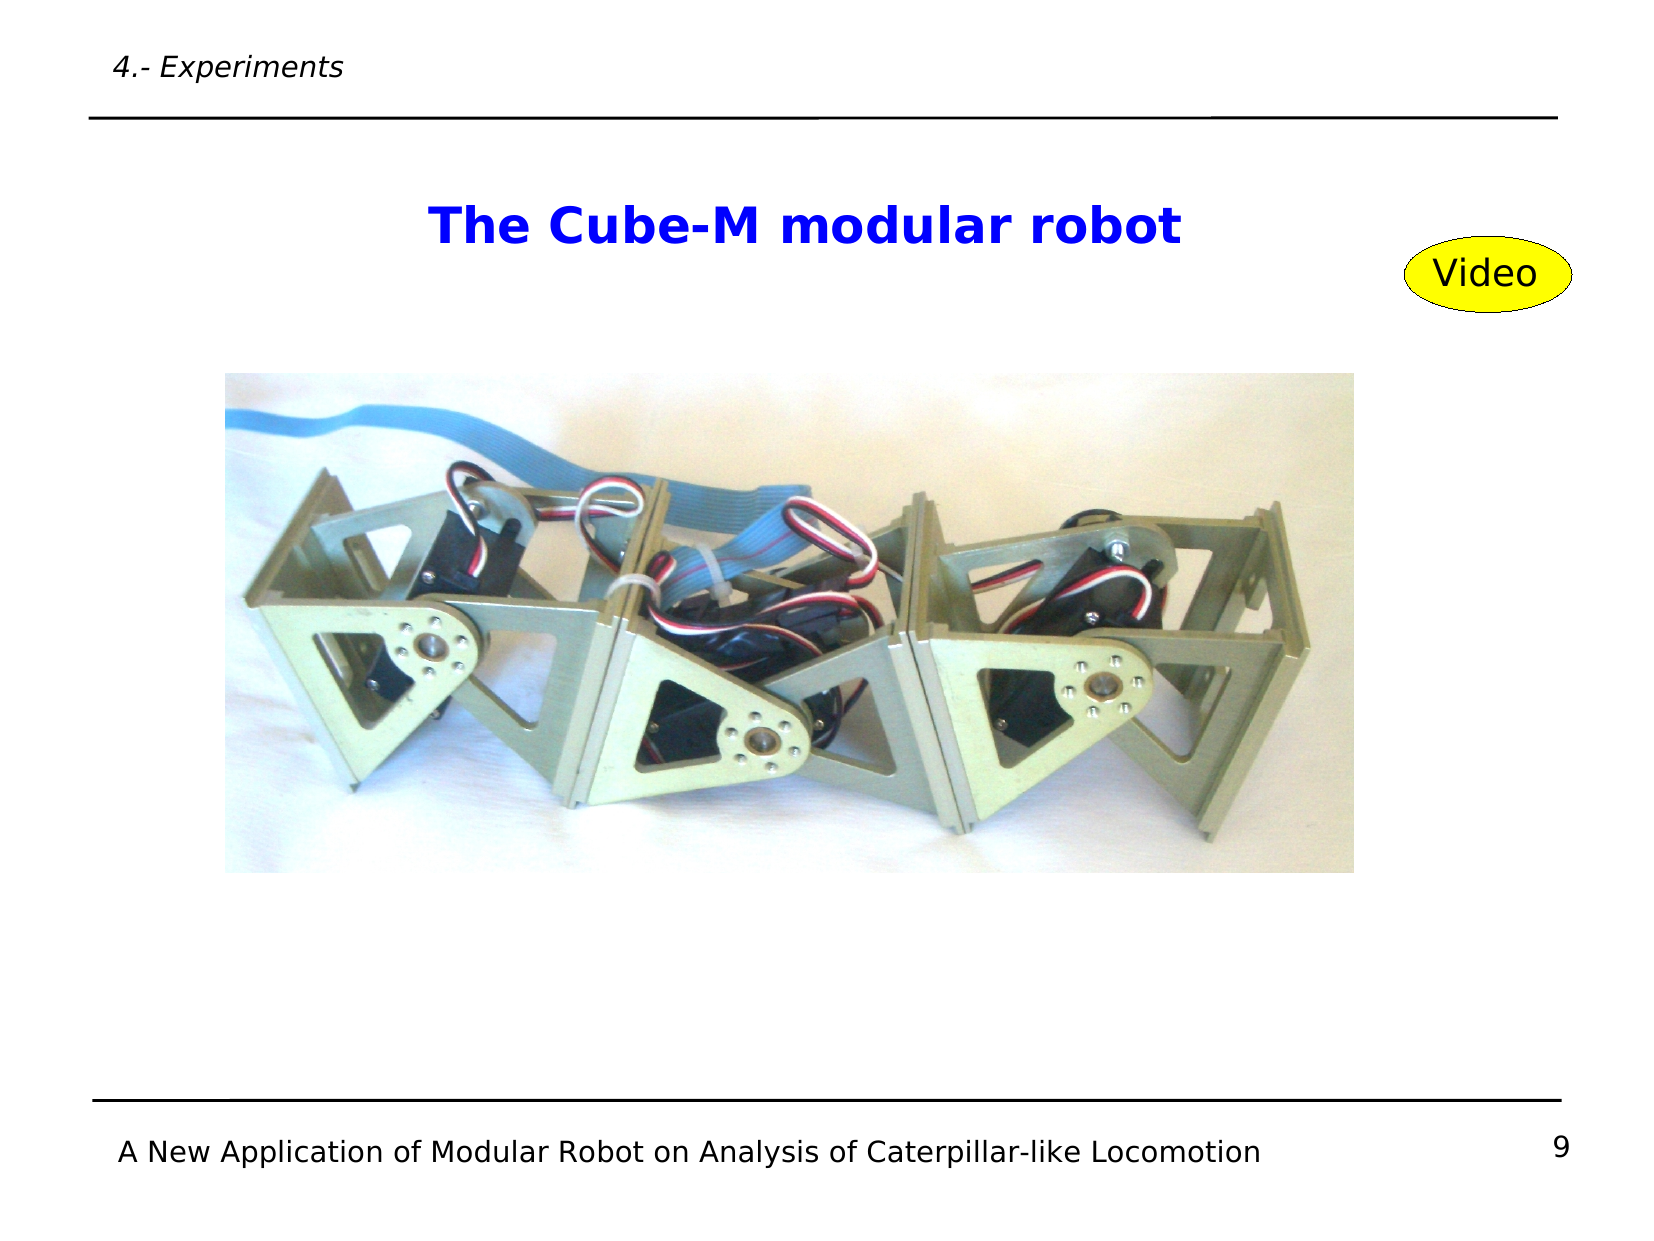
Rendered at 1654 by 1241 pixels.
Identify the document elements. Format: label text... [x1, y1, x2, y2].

picture [225, 373, 1354, 873]
text_box [1432, 303, 1544, 313]
text_box Video [1417, 243, 1554, 303]
text_box [1554, 250, 1573, 298]
text_box A New Application of Modular Robot on Analysis of Caterpillar-like Locomotion [103, 1127, 1278, 1177]
text_box [1440, 236, 1536, 243]
text_box 4.- Experiments [97, 42, 360, 93]
text_box The Cube-M modular robot [413, 189, 1198, 263]
text_box [1404, 254, 1417, 295]
